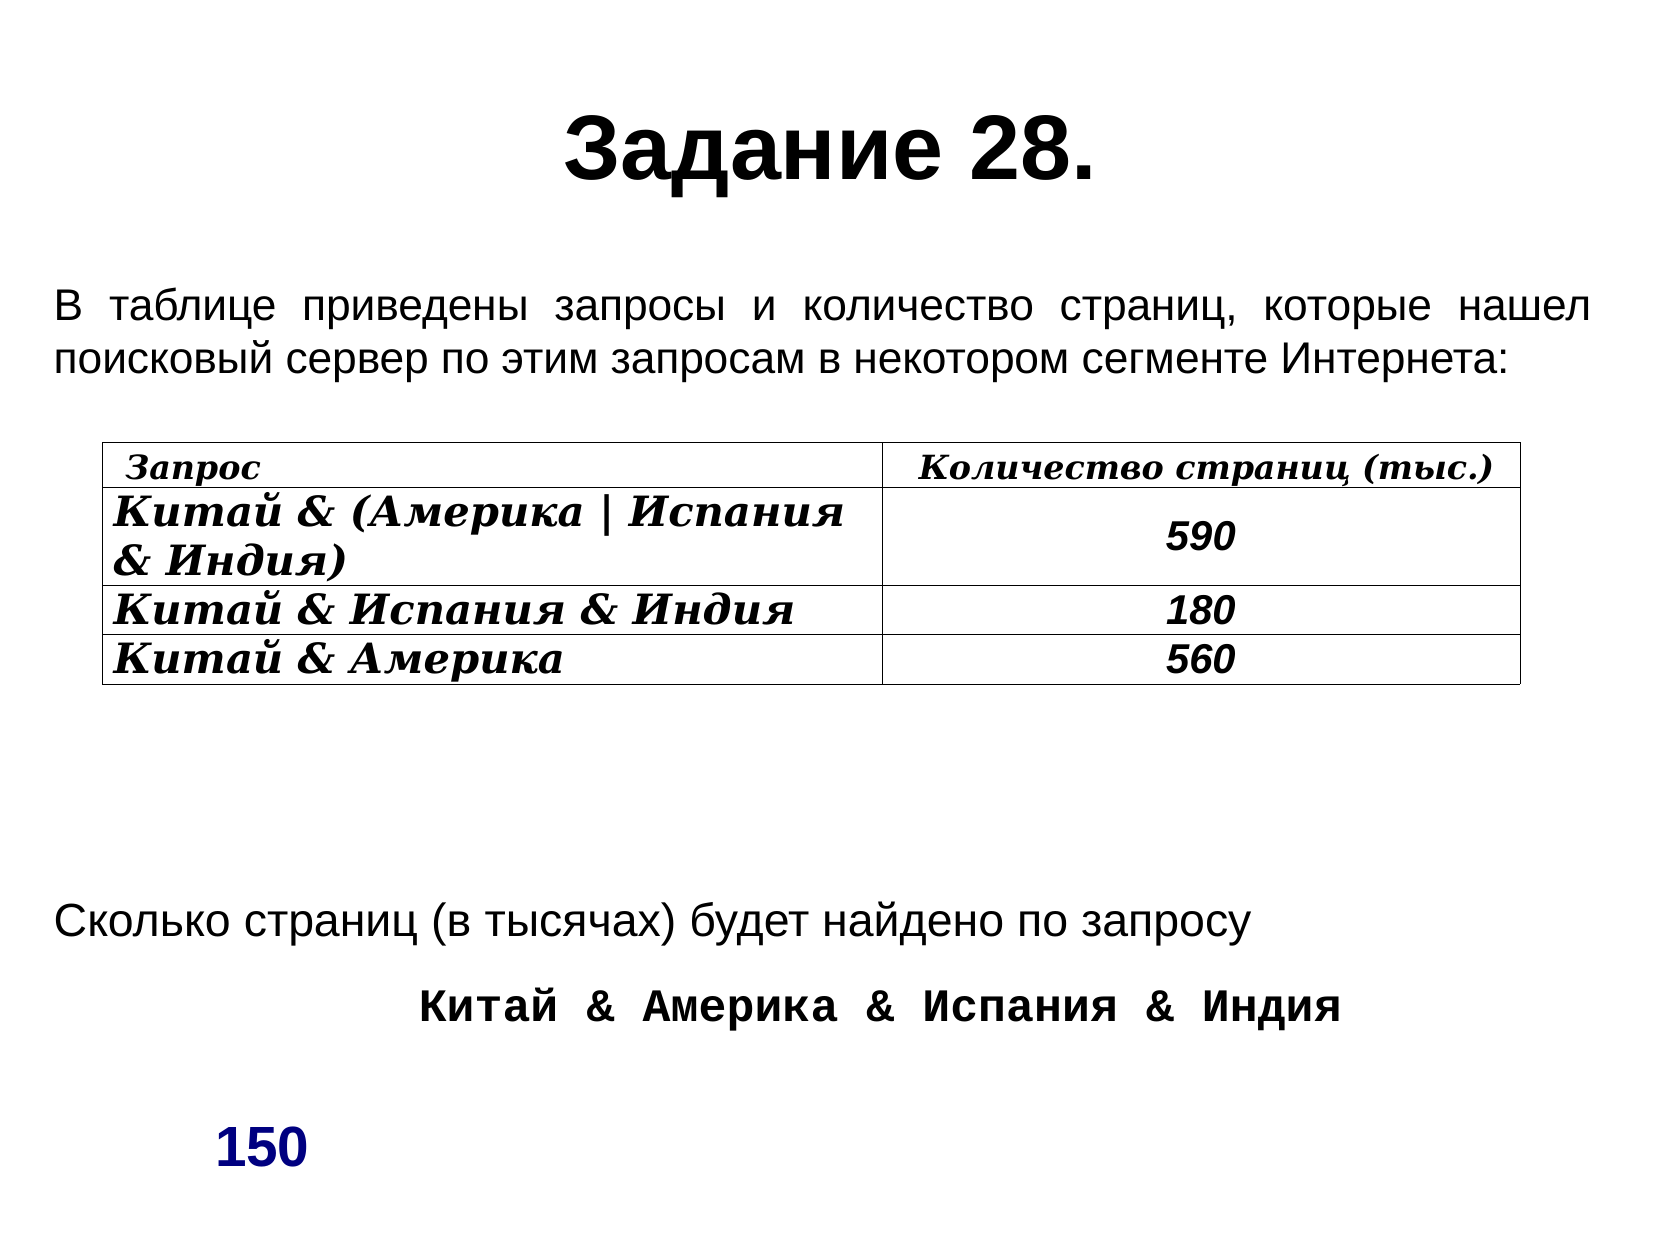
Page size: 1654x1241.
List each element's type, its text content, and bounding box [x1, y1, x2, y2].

table_cell Китай & Испания & Индия [103, 586, 882, 634]
table_cell 590 [883, 488, 1520, 585]
list В таблице приведены запросы и количество страниц, которые нашел поисковый сервер по этим запросам в некотором сегменте Интернета: Сколько страниц (в тысячах) будет найдено по запросу Китай & Америка & Испания & Индия 150 [38, 268, 1609, 1194]
table_cell Китай & Америка [103, 635, 882, 684]
table_header Количество страниц (тыс.) [883, 443, 1520, 487]
table_cell 180 [883, 586, 1520, 634]
table_cell Китай & (Америка | Испания & Индия) [103, 488, 882, 585]
title Задание 28. [82, 68, 1571, 268]
table_cell 560 [883, 635, 1520, 684]
table_header Запрос [103, 443, 882, 487]
